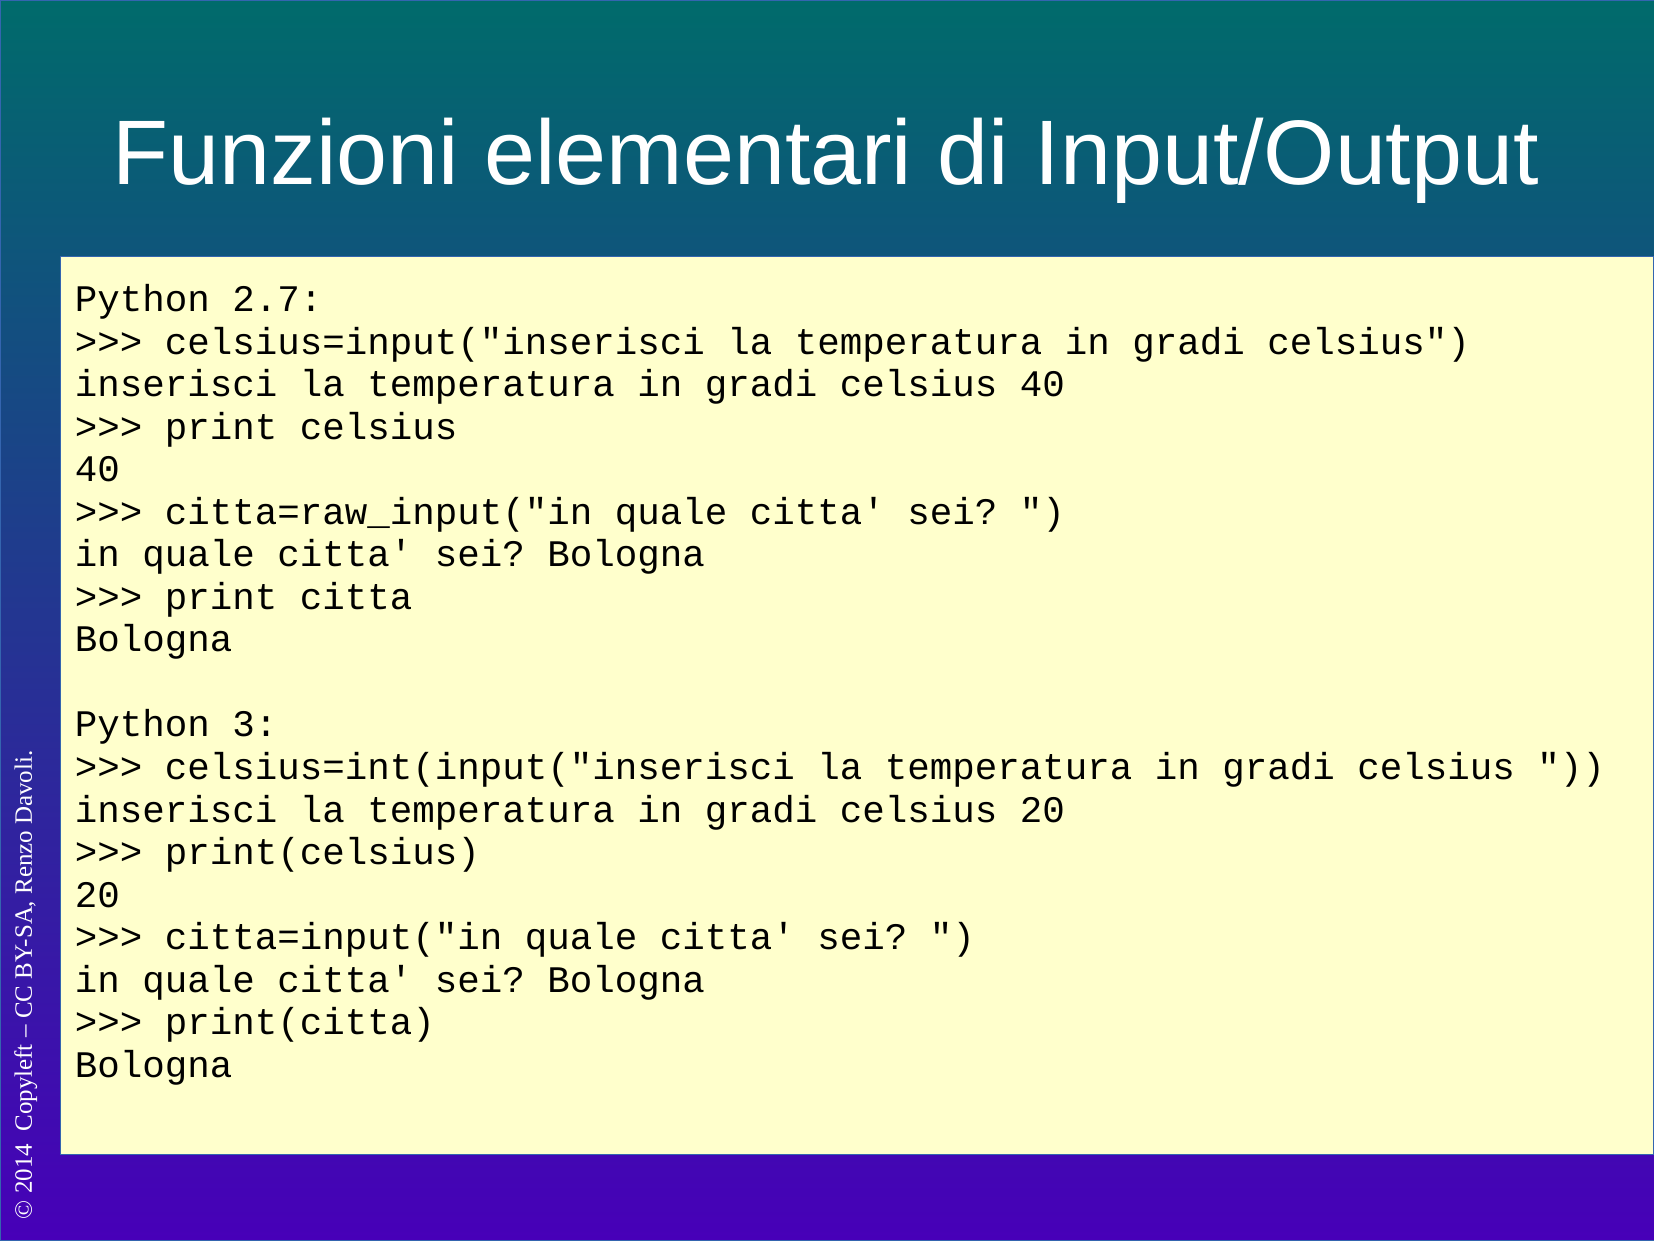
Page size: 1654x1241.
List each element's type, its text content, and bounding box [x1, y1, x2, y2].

title Funzioni elementari di Input/Output [82, 49, 1571, 256]
text_box Python 2.7: >>> celsius=input("inserisci la temperatura in gradi celsius") inserisci la temperatura in gradi celsius 40 >>> print celsius 40 >>> citta=raw_input("in quale citta' sei? ") in quale citta' sei? Bologna >>> print citta Bologna Python 3: >>> celsius=int(input("inserisci la temperatura in gradi celsius ")) inserisci la temperatura in gradi celsius 20 >>> print(celsius) 20 >>> citta=input("in quale citta' sei? ") in quale citta' sei? Bologna >>> print(citta) Bologna [60, 256, 1654, 1155]
